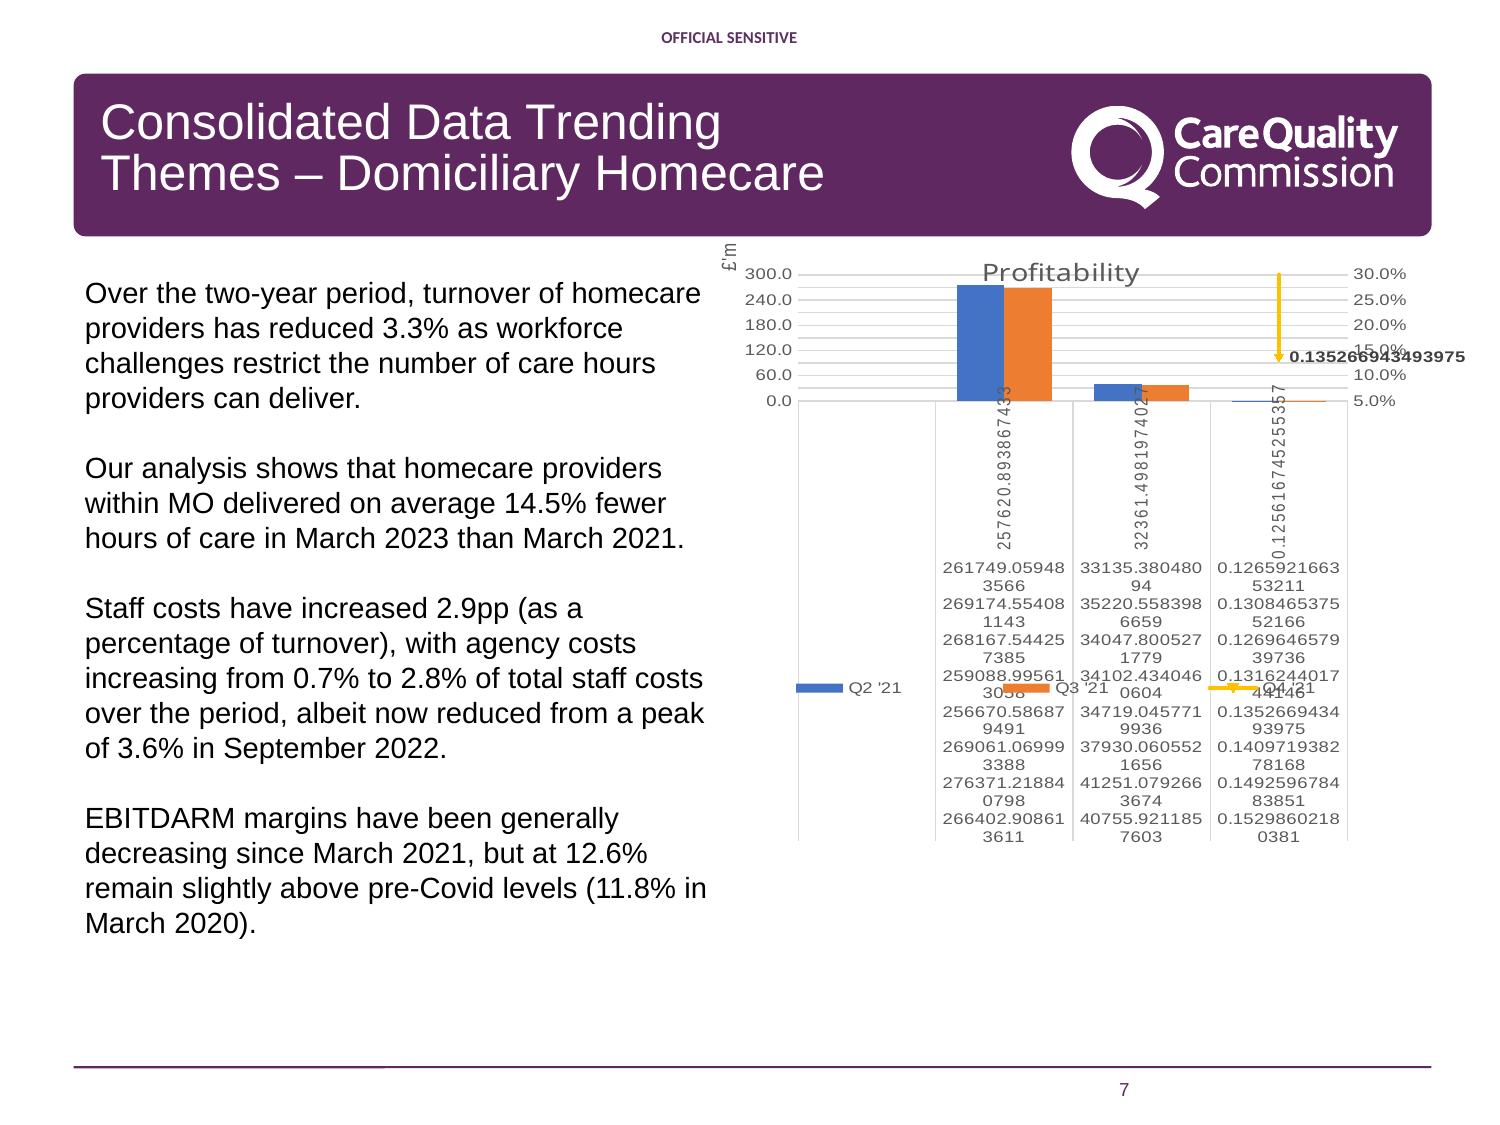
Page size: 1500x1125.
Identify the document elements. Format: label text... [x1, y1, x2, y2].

text_box Over the two-year period, turnover of homecare providers has reduced 3.3% as workforce challenges restrict the number of care hours providers can deliver. Our analysis shows that homecare providers within MO delivered on average 14.5% fewer hours of care in March 2023 than March 2021. Staff costs have increased 2.9pp (as a percentage of turnover), with agency costs increasing from 0.7% to 2.8% of total staff costs over the period, albeit now reduced from a peak of 3.6% in September 2022. EBITDARM margins have been generally decreasing since March 2021, but at 12.6% remain slightly above pre-Covid levels (11.8% in March 2020). [69, 267, 751, 1060]
chart [667, 231, 1467, 846]
text_box Consolidated Data Trending Themes – Domiciliary Homecare [100, 98, 1081, 157]
text_box [1119, 1025, 1432, 1101]
text_box OFFICIAL SENSITIVE [357, 19, 1102, 55]
